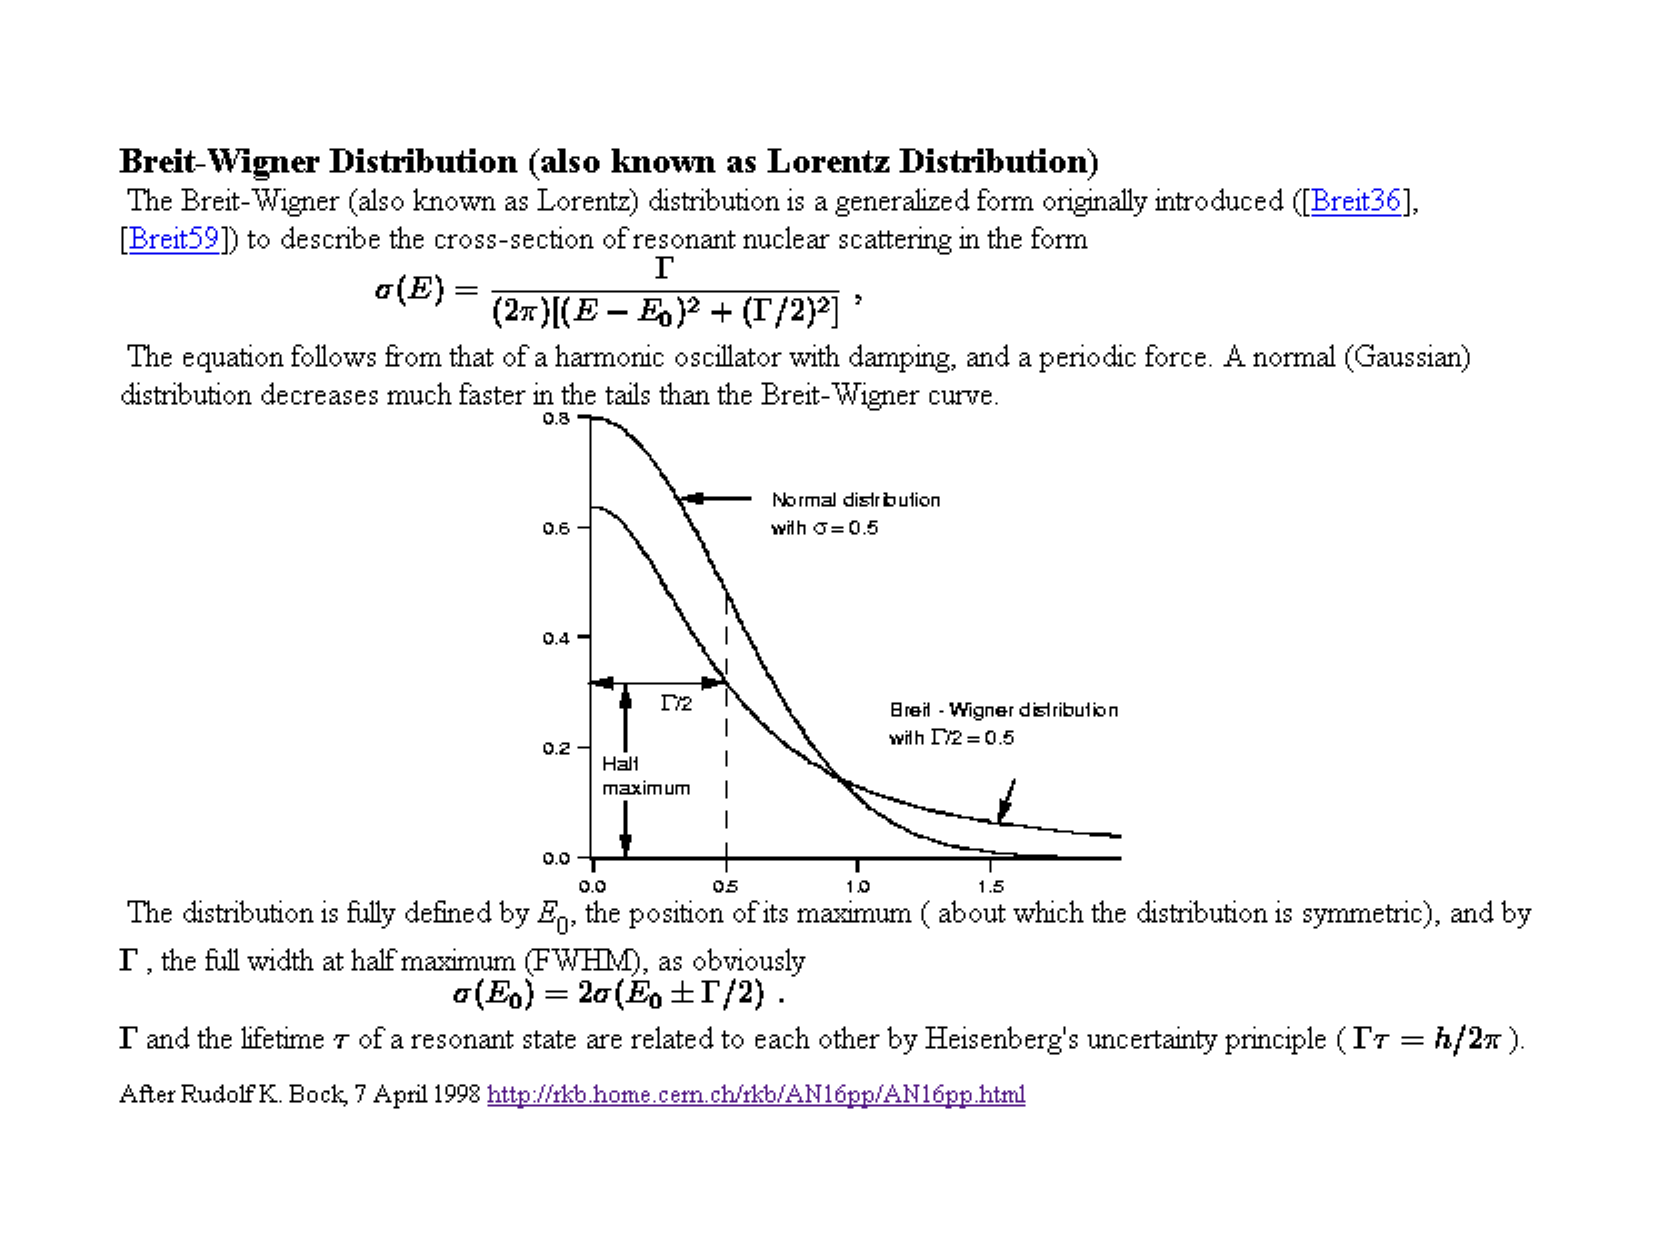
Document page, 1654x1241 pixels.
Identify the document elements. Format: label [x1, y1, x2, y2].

picture [110, 137, 1544, 1115]
